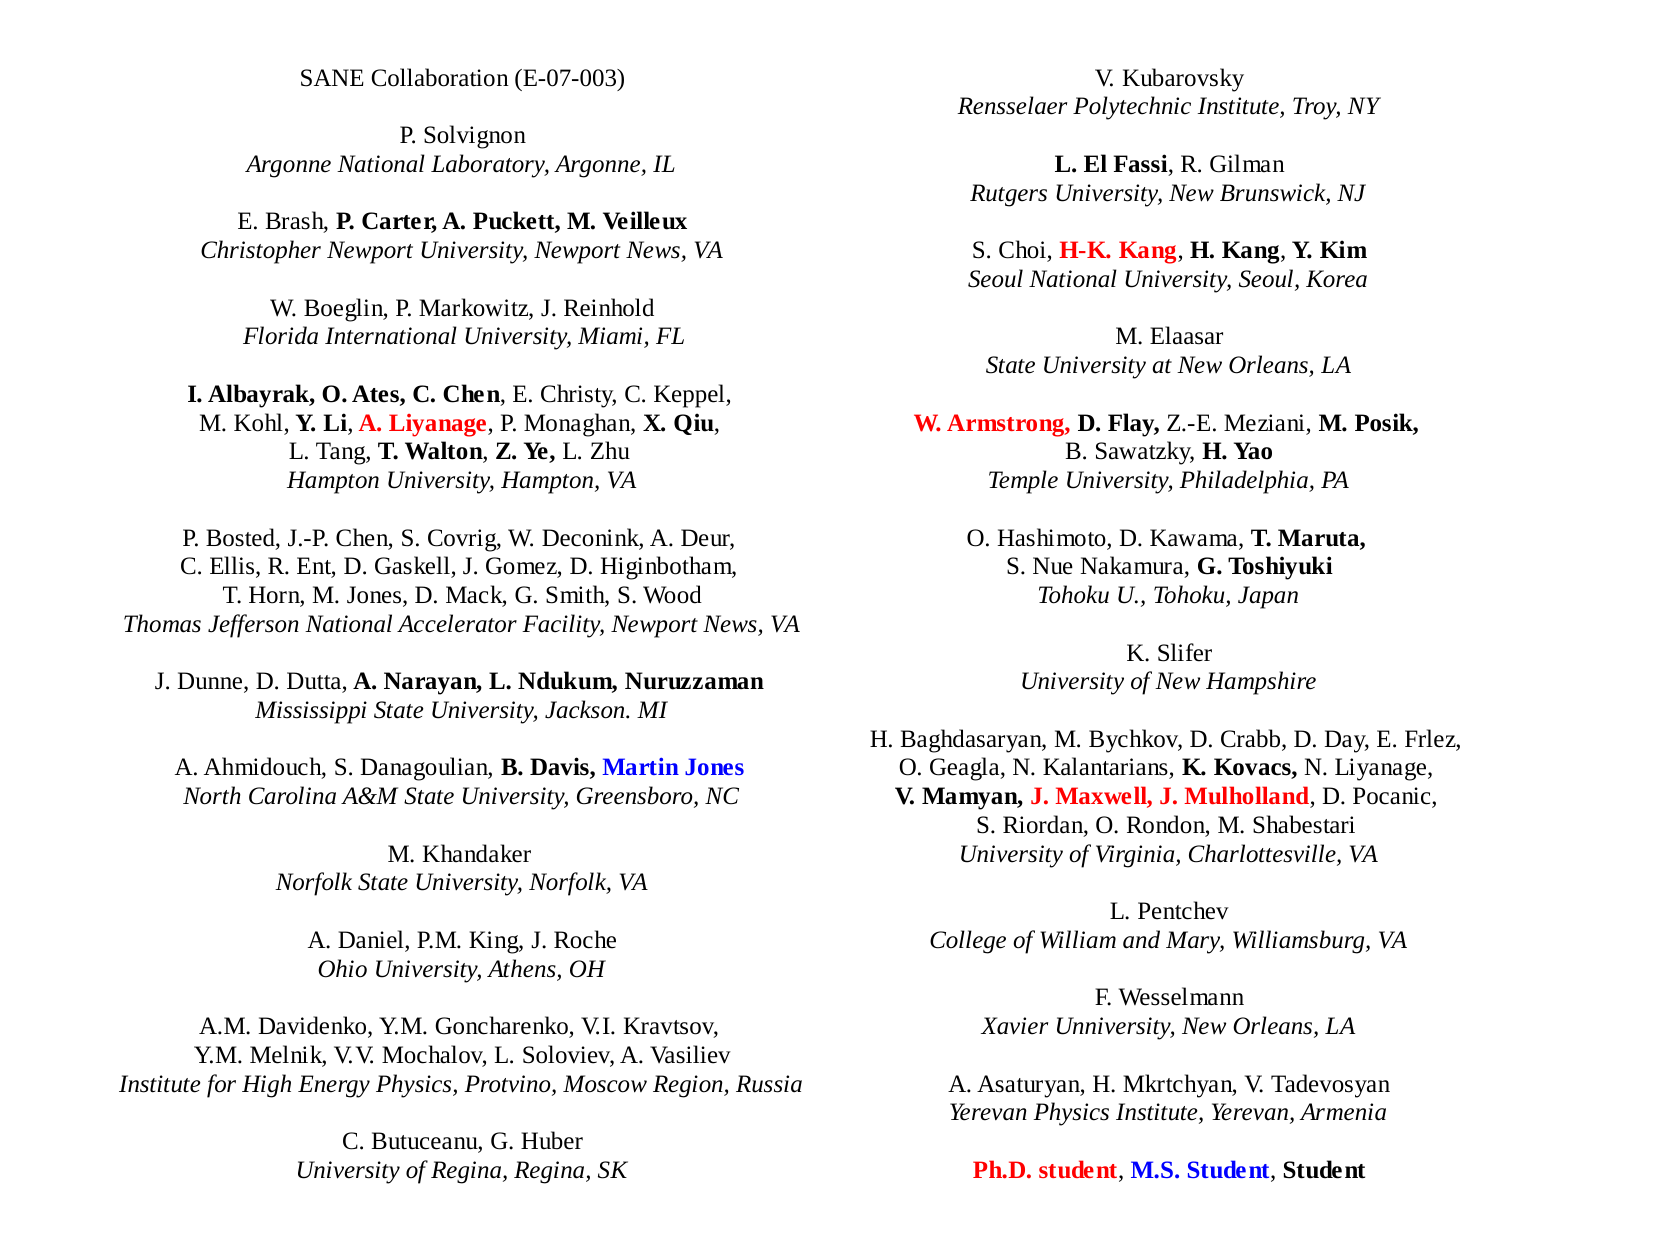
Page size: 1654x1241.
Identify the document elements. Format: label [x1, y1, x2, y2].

chart [63, 17, 1586, 1224]
